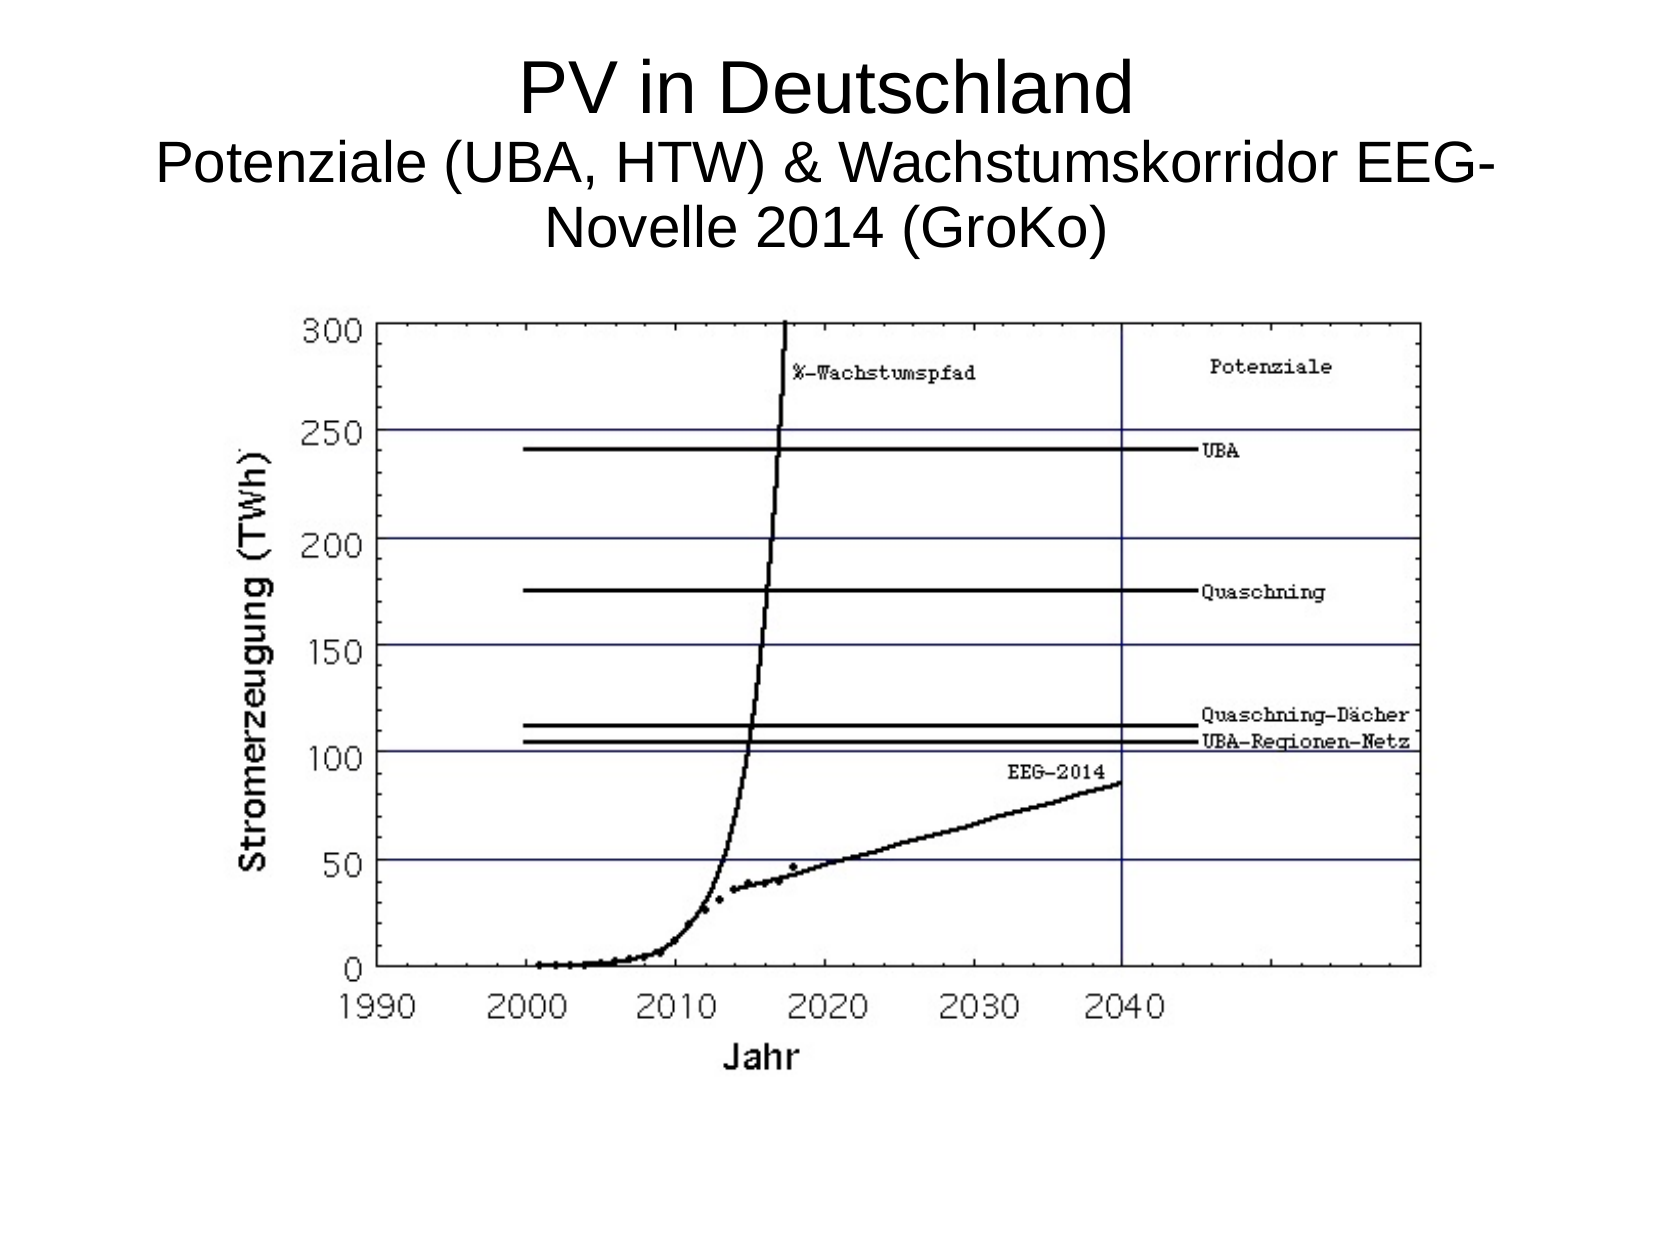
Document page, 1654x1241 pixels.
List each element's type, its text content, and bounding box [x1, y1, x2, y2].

picture [192, 290, 1461, 1109]
title PV in Deutschland Potenziale (UBA, HTW) & Wachstumskorridor EEG-Novelle 2014 (GroKo) [82, 45, 1571, 261]
